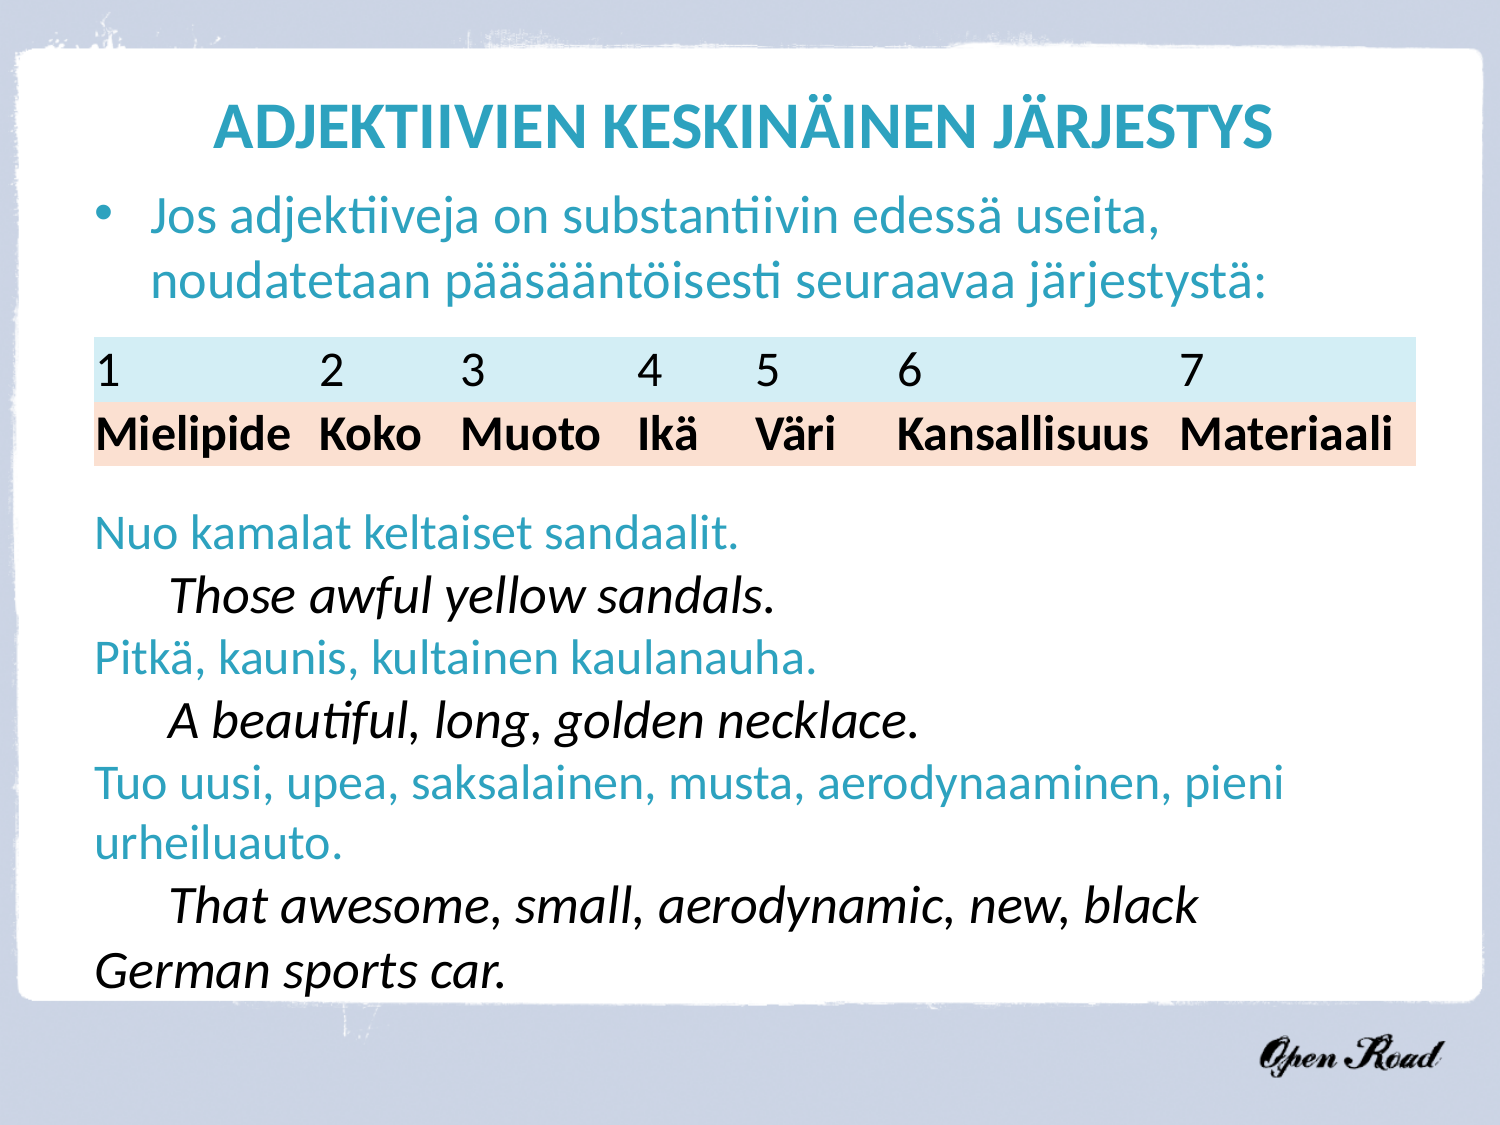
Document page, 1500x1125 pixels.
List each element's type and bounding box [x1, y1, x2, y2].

picture [79, 94, 1421, 1031]
